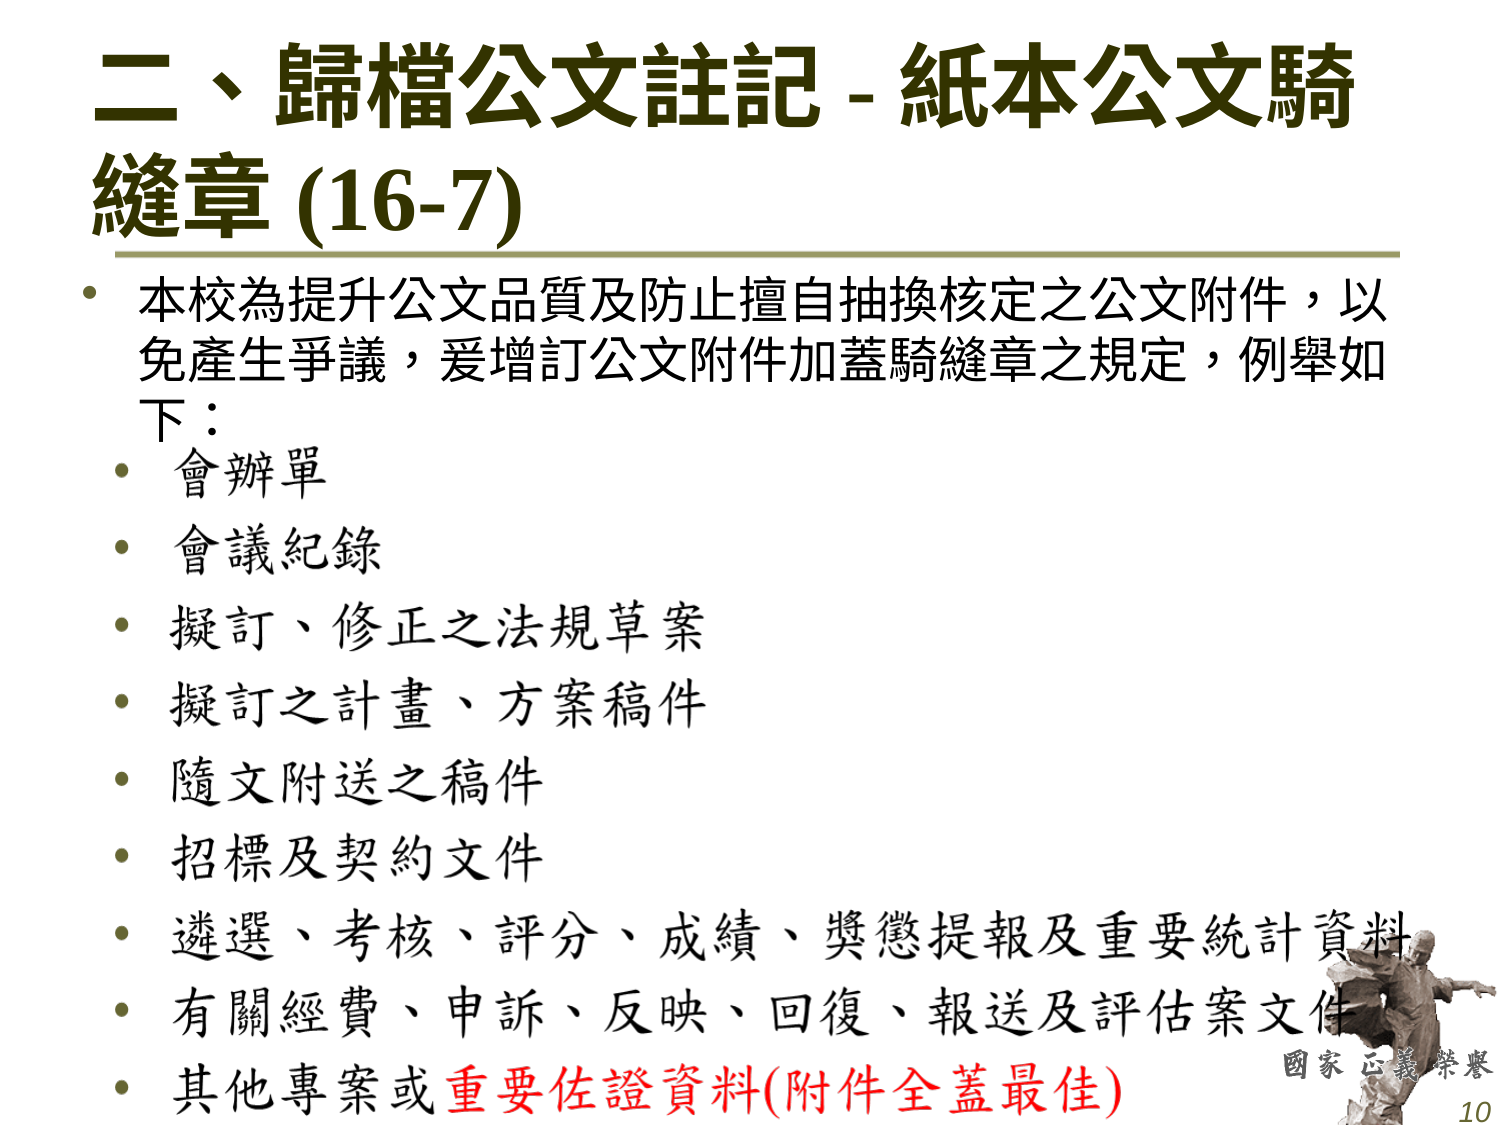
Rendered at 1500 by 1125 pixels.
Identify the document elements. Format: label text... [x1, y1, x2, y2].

picture [82, 415, 1500, 1125]
title 二、歸檔公文註記-紙本公文騎縫章(16-7) [75, 45, 1455, 233]
picture [115, 243, 1400, 260]
slide_number <number> [1448, 1085, 1500, 1125]
list 本校為提升公文品質及防止擅自抽換核定之公文附件，以免產生爭議，爰增訂公文附件加蓋騎縫章之規定，例舉如下： [66, 260, 1417, 958]
